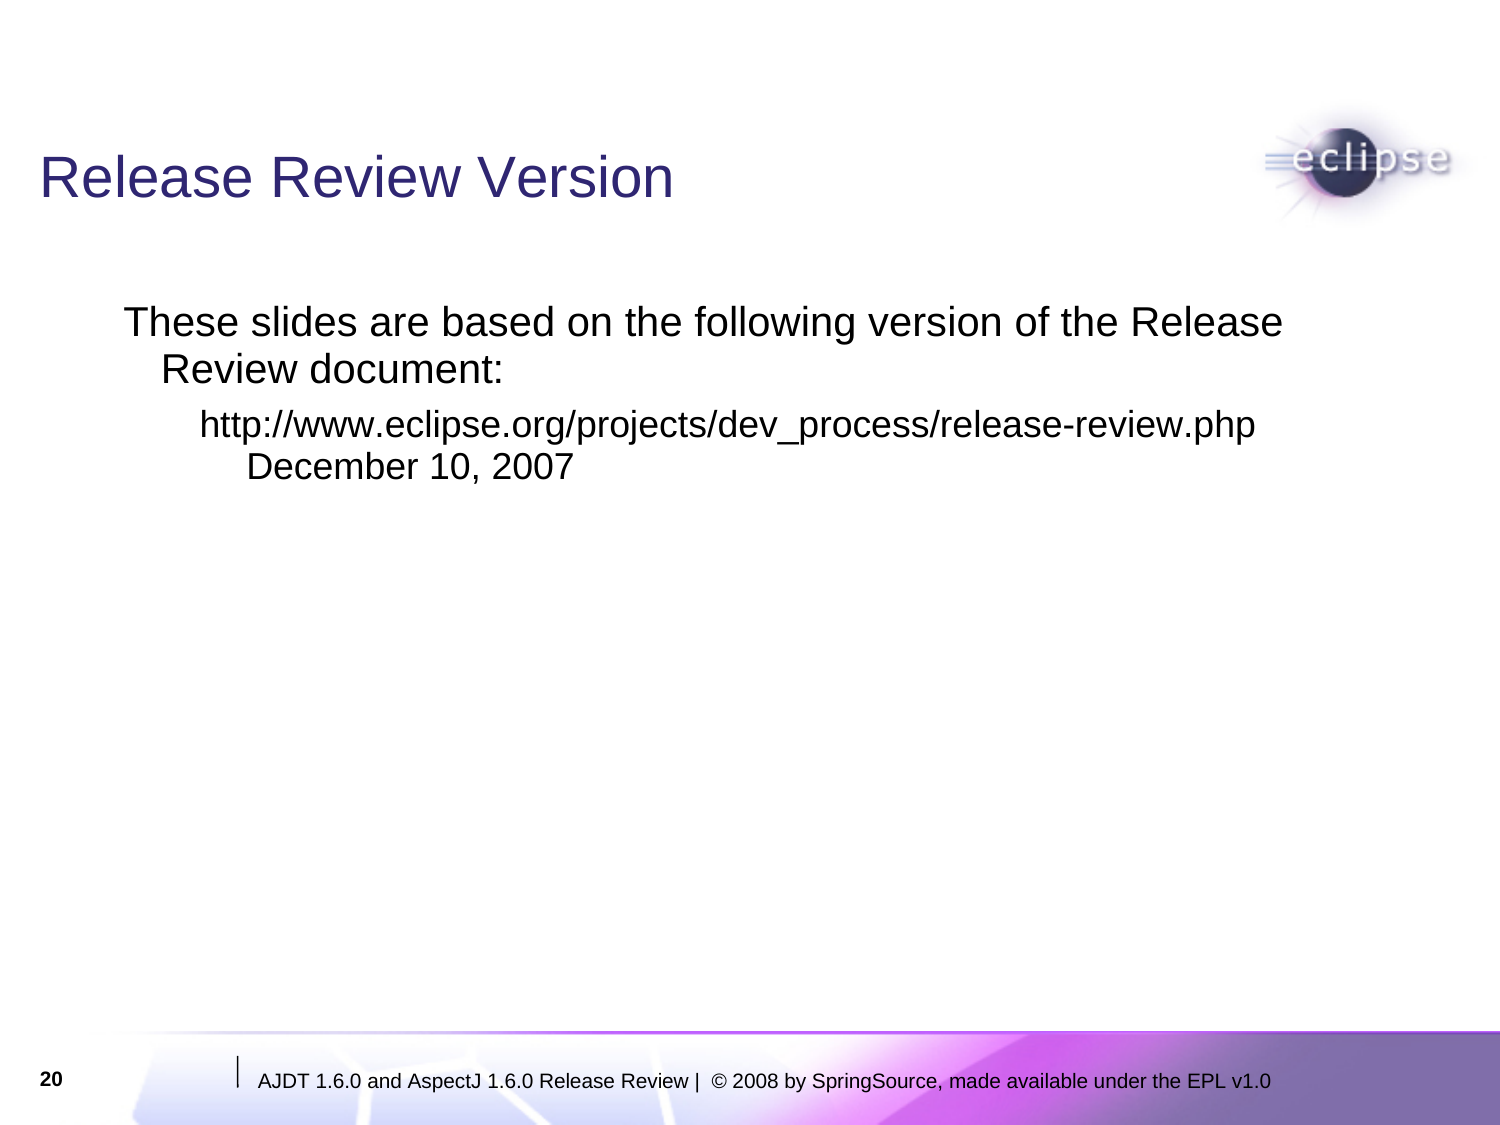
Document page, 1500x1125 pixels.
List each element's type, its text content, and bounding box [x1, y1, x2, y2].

title Release Review Version [25, 142, 1378, 225]
picture [1234, 30, 1488, 284]
list These slides are based on the following version of the Release Review document: http://www.eclipse.org/projects/dev_process/release-review.php December 10, 2007 [108, 291, 1378, 932]
picture [0, 1031, 1500, 1125]
